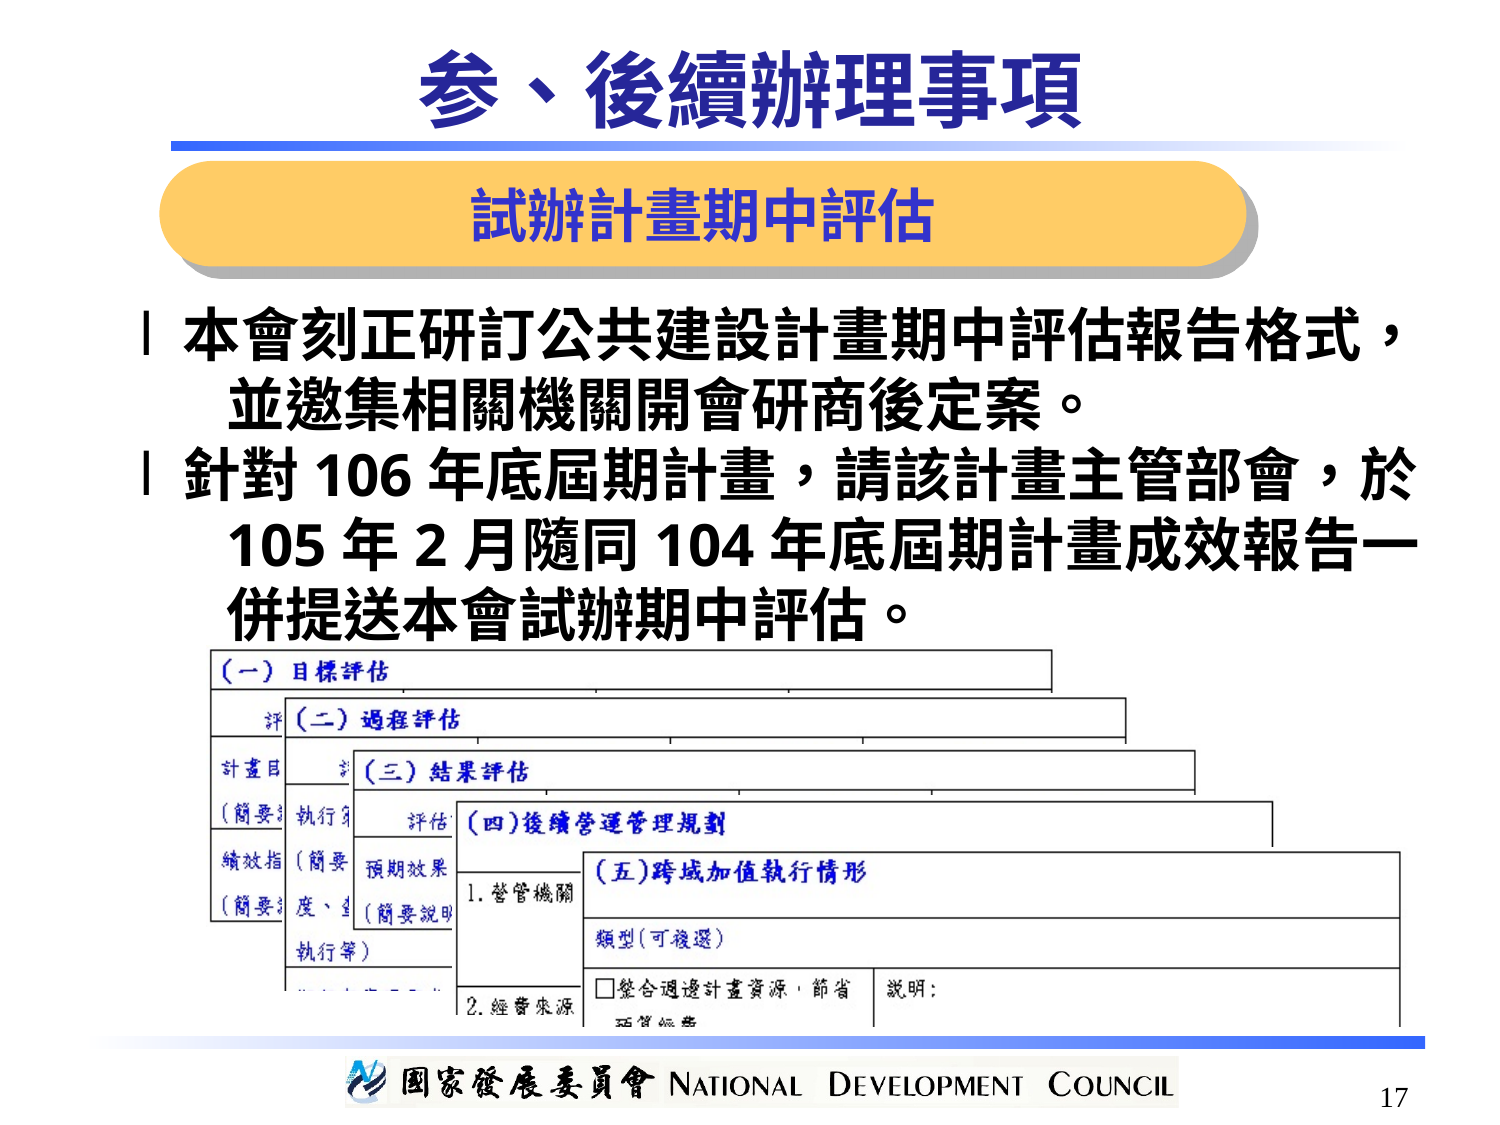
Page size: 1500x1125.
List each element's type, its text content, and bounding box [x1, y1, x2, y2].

text_box 試辦計畫期中評估 [159, 160, 1247, 267]
picture [206, 645, 1408, 1027]
text_box 11 [1352, 1036, 1356, 1048]
text_box 本會刻正研訂公共建設計畫期中評估報告格式，並邀集相關機關開會研商後定案。 針對106年底屆期計畫，請該計畫主管部會，於105年2月隨同104年底屆期計畫成效報告一併提送本會試辦期中評估。 [123, 290, 1436, 660]
text_box 参、後續辦理事項 [0, 31, 1500, 146]
text_box 18 [1259, 1036, 1263, 1048]
text_box 11 [1378, 1036, 1382, 1048]
text_box 17 [1364, 1070, 1490, 1106]
